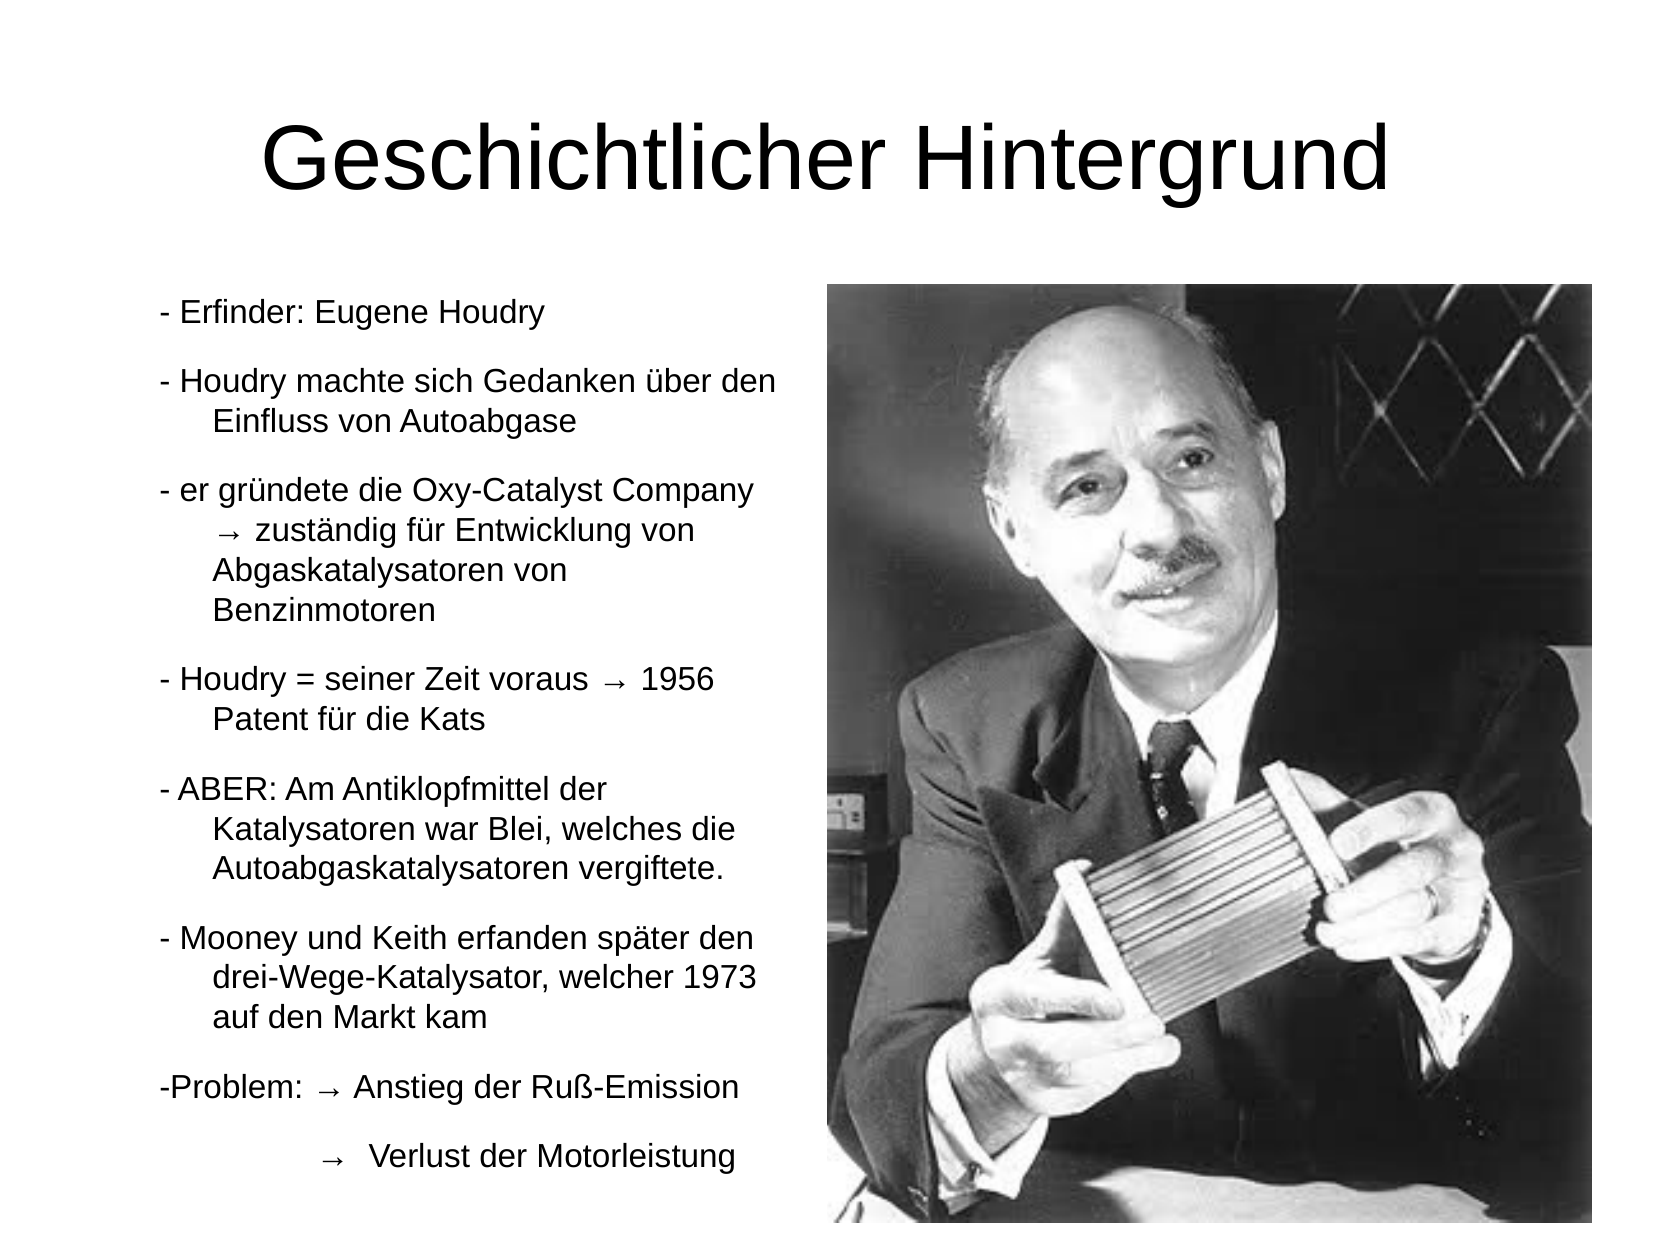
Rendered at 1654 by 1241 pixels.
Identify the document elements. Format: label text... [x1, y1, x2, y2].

picture [827, 284, 1592, 1223]
list - Erfinder: Eugene Houdry - Houdry machte sich Gedanken über den Einfluss von Autoabgase - er gründete die Oxy-Catalyst Company → zuständig für Entwicklung von Abgaskatalysatoren von Benzinmotoren - Houdry = seiner Zeit voraus → 1956 Patent für die Kats - ABER: Am Antiklopfmittel der Katalysatoren war Blei, welches die Autoabgaskatalysatoren vergiftete. - Mooney und Keith erfanden später den drei-Wege-Katalysator, welcher 1973 auf den Markt kam -Problem: → Anstieg der Ruß-Emission → Verlust der Motorleistung [70, 290, 798, 1197]
title Geschichtlicher Hintergrund [82, 49, 1571, 257]
